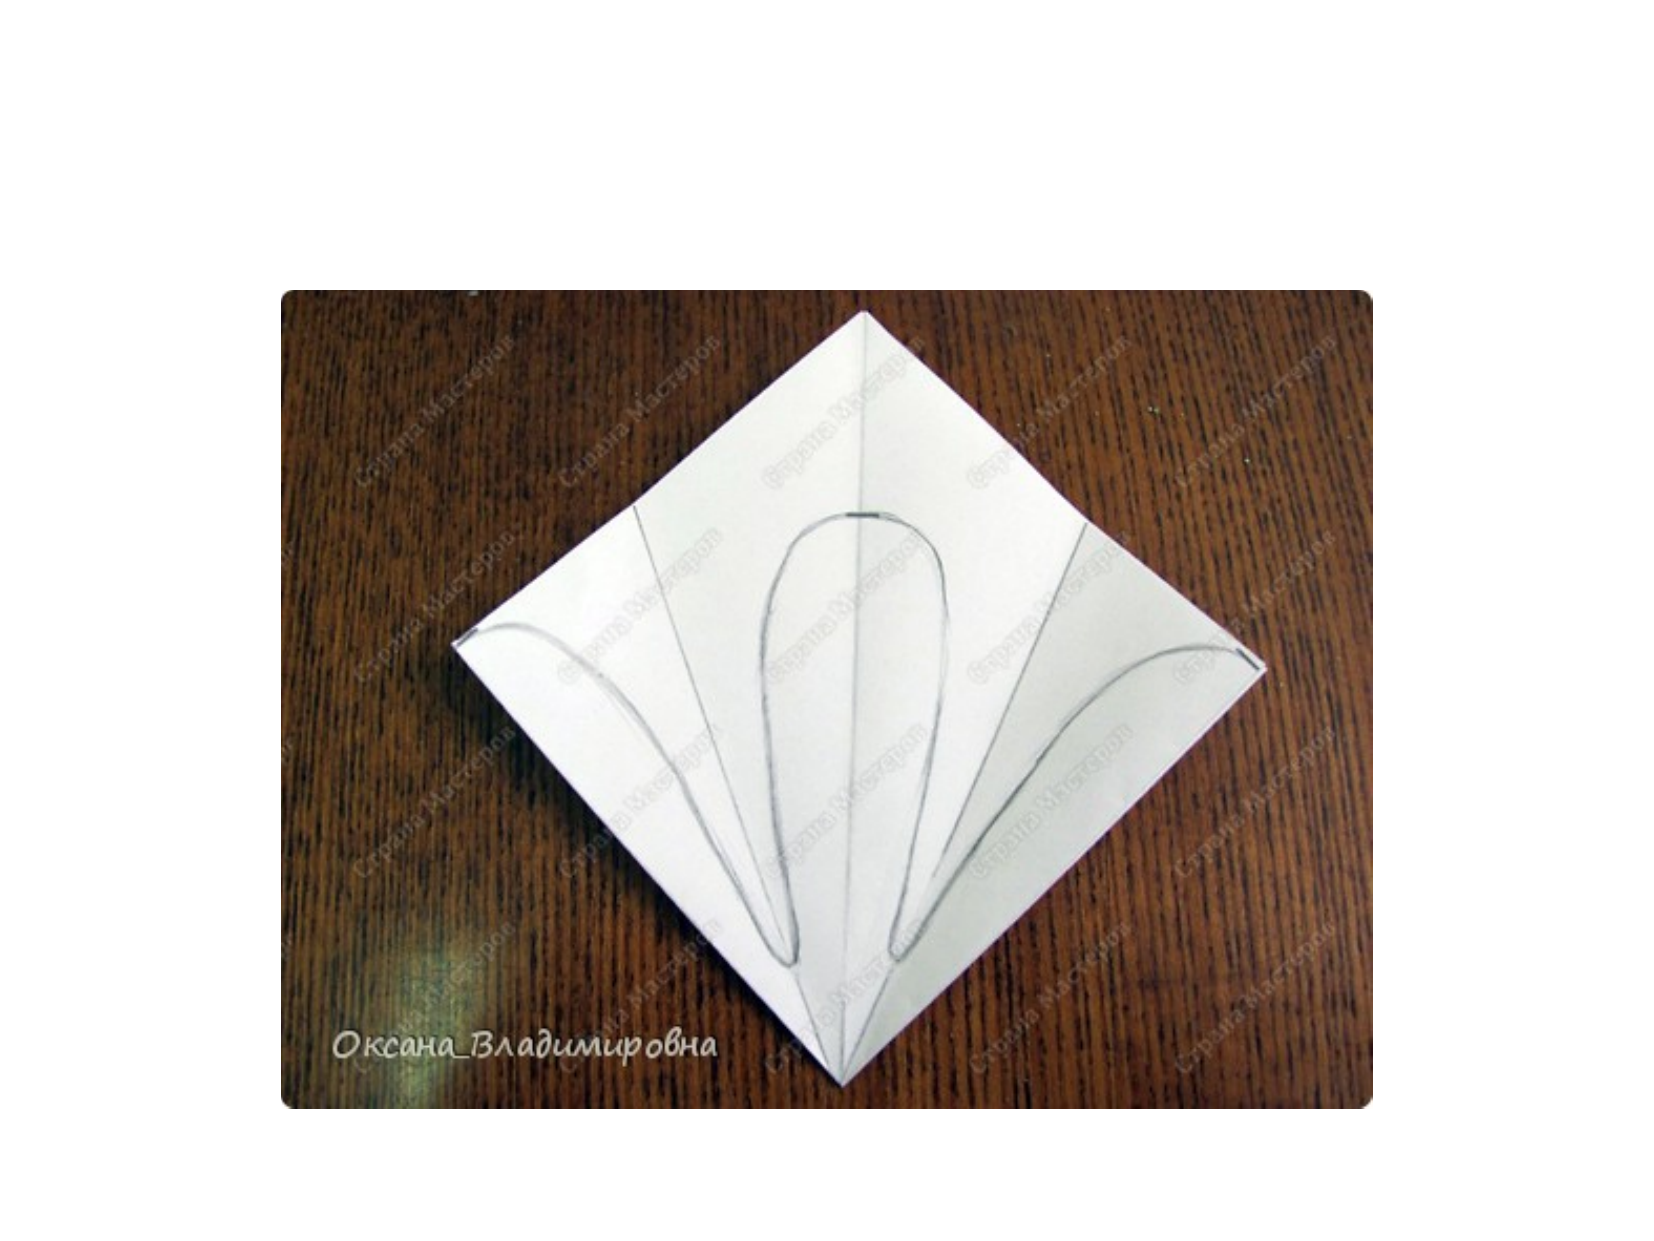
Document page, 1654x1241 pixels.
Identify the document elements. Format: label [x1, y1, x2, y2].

picture [281, 290, 1373, 1109]
